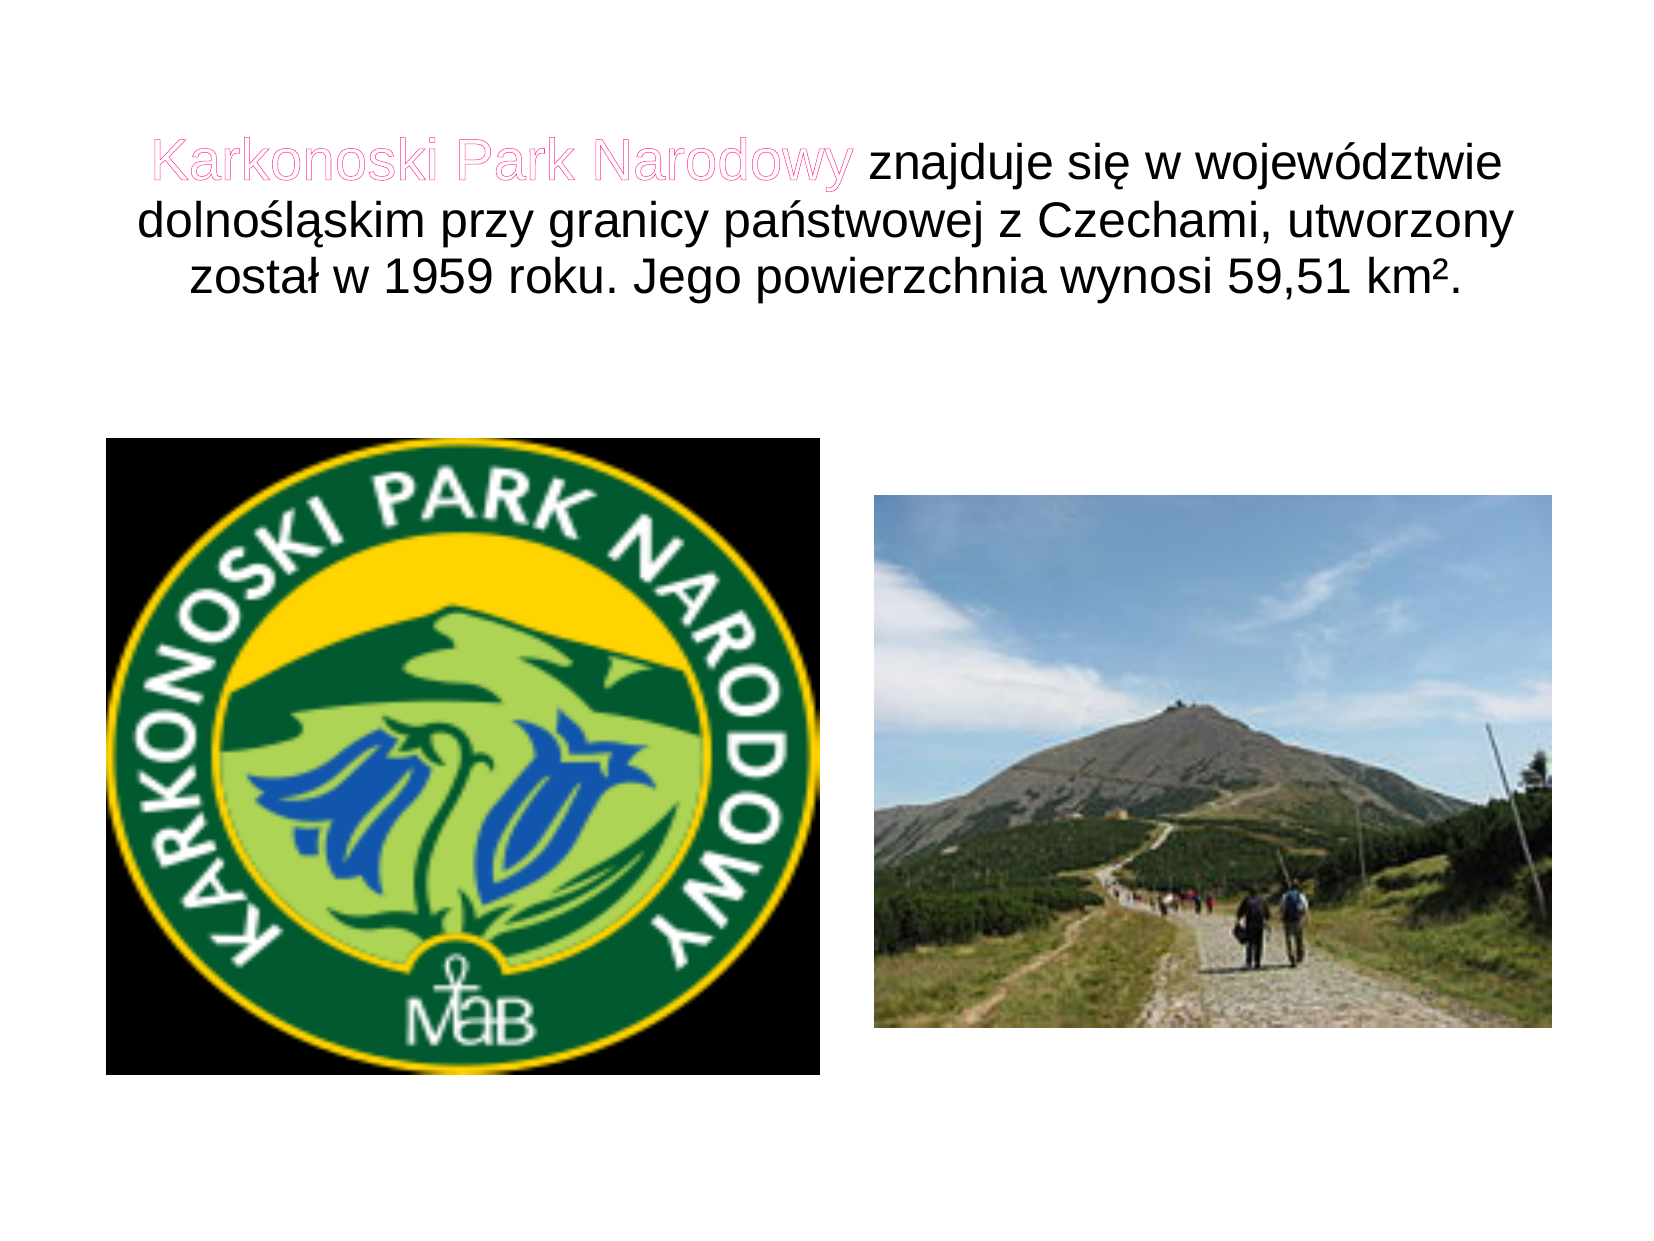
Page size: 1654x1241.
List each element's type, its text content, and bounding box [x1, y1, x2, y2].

picture [874, 495, 1552, 1028]
picture [106, 438, 820, 1075]
title Karkonoski Park Narodowy znajduje się w województwie dolnośląskim przy granicy państwowej z Czechami, utworzony został w 1959 roku. Jego powierzchnia wynosi 59,51 km². [82, 111, 1571, 319]
